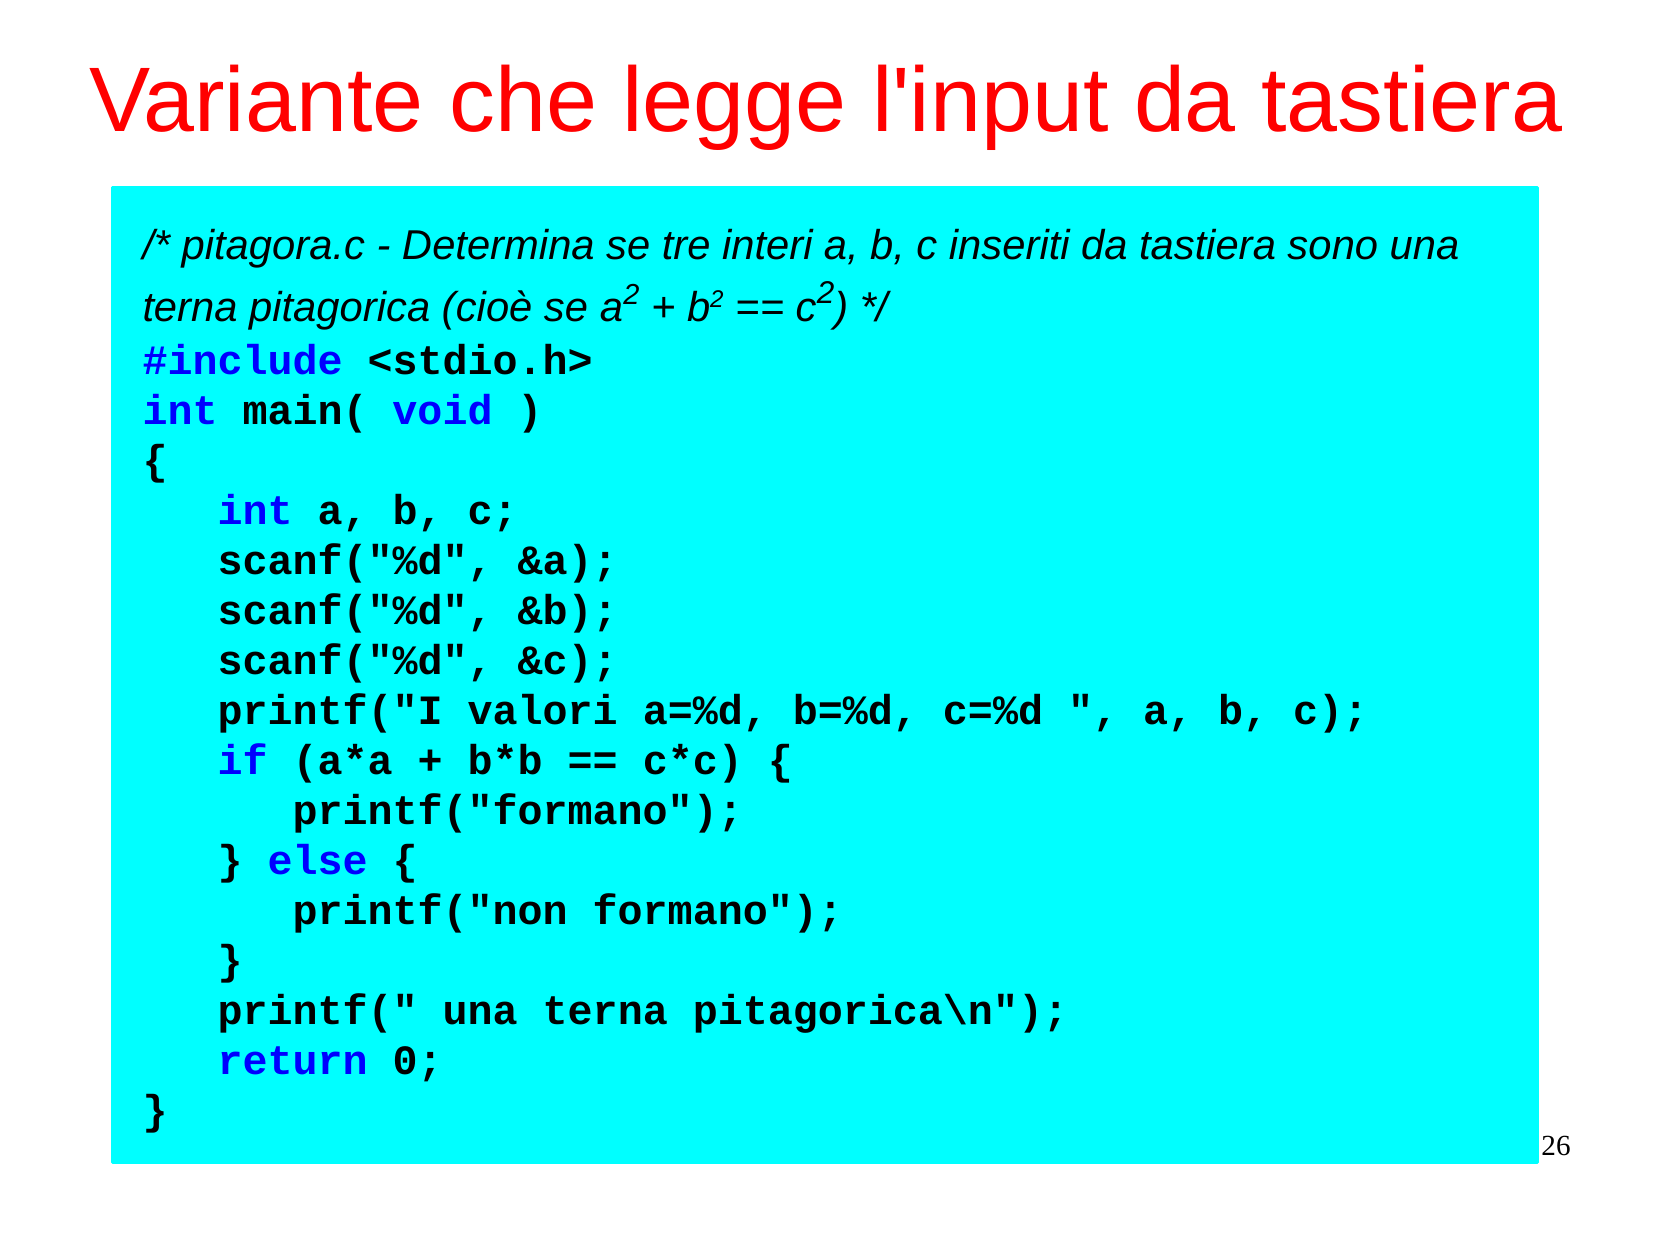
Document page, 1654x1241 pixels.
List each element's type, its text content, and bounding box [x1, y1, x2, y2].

text_box /* pitagora.c - Determina se tre interi a, b, c inseriti da tastiera sono una terna pitagorica (cioè se a2 + b2 == c2) */ #include <stdio.h> int main( void ) { int a, b, c; scanf("%d", &a); scanf("%d", &b); scanf("%d", &c); printf("I valori a=%d, b=%d, c=%d ", a, b, c); if (a*a + b*b == c*c) { printf("formano"); } else { printf("non formano"); } printf(" una terna pitagorica\n"); return 0; } [112, 187, 1538, 1163]
title Variante che legge l'input da tastiera [82, 48, 1571, 152]
